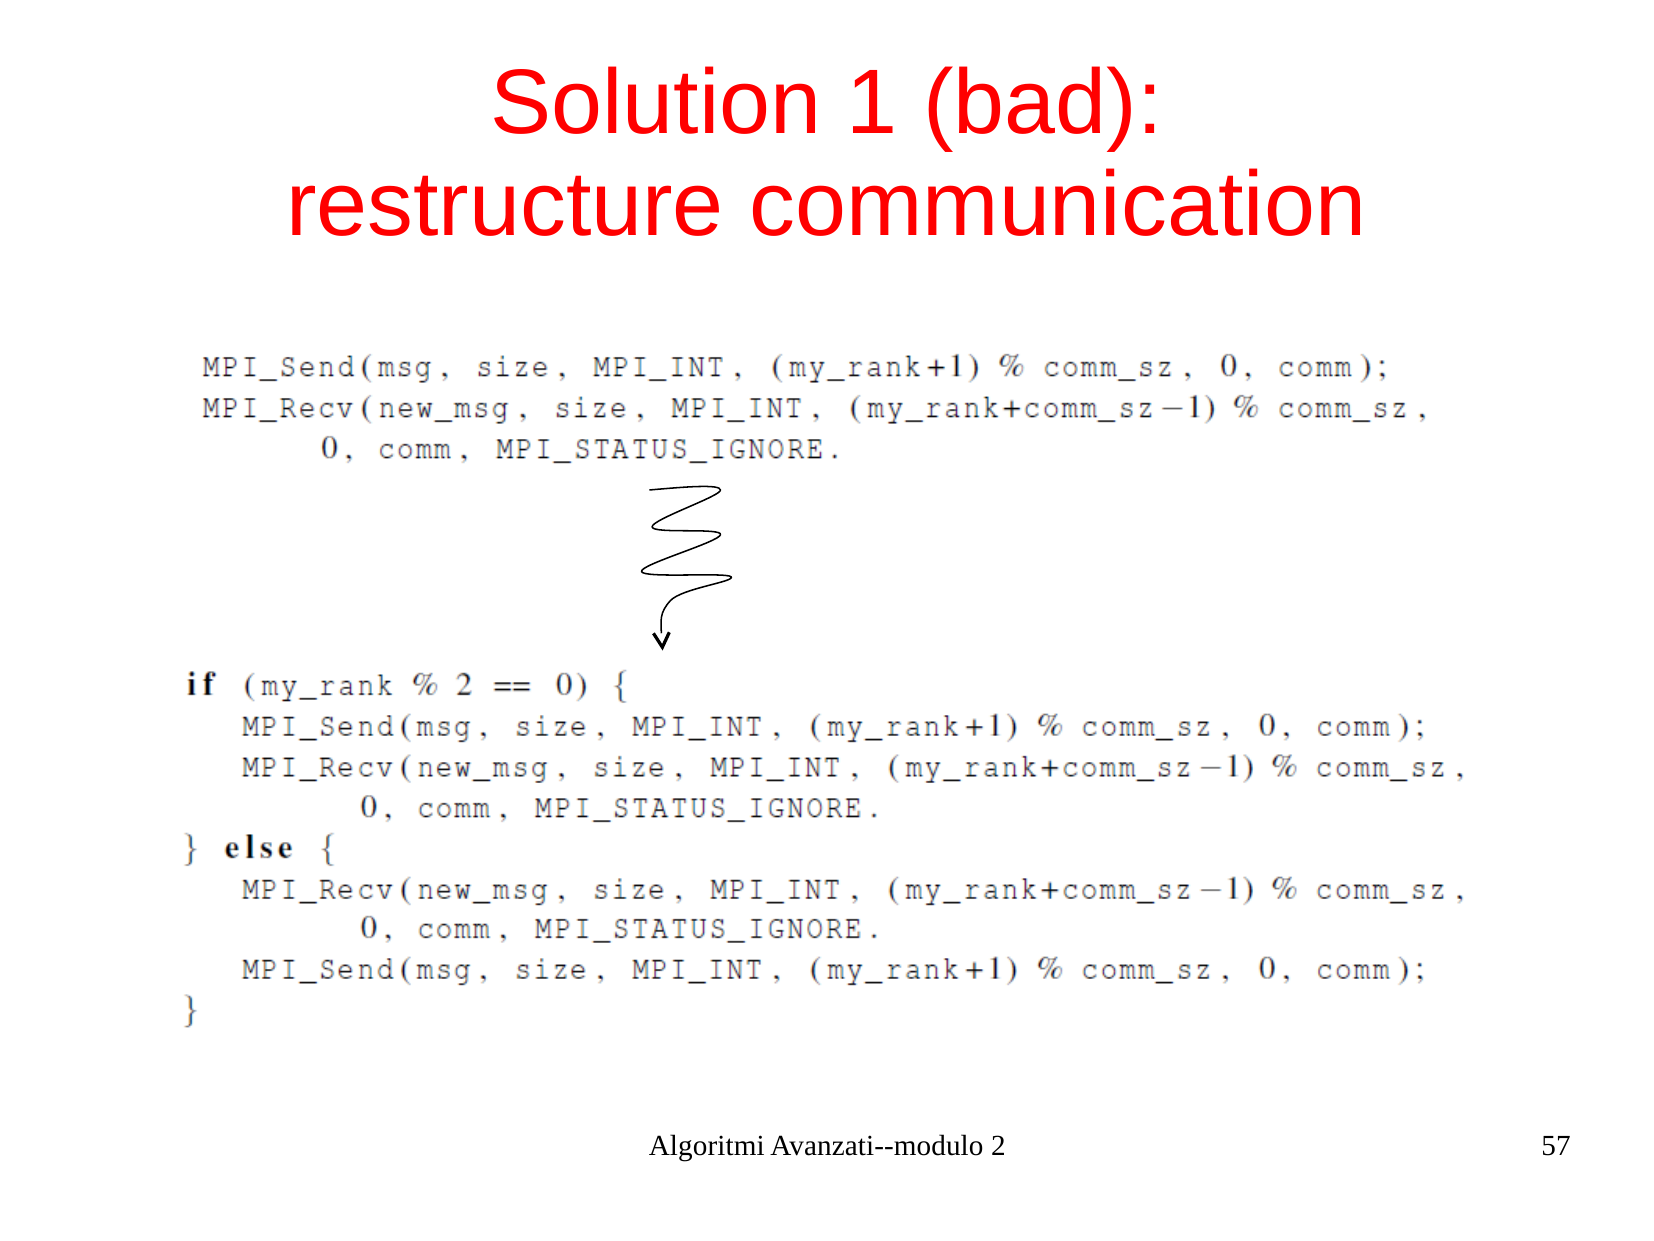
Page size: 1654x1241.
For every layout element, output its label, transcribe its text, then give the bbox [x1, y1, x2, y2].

picture [185, 337, 1433, 468]
title Solution 1 (bad): restructure communication [82, 49, 1571, 257]
picture [150, 656, 1492, 1037]
